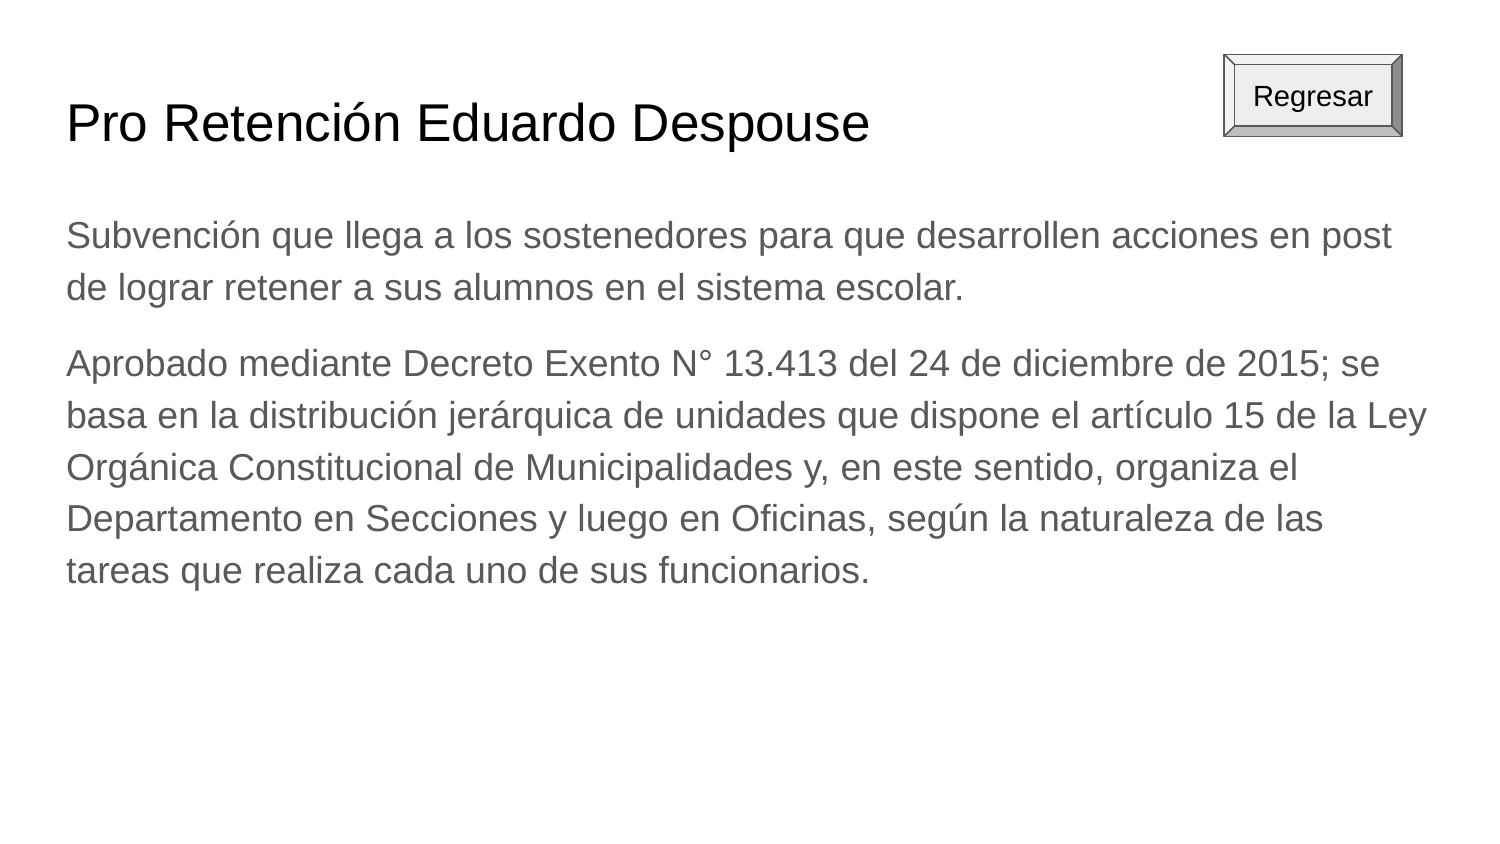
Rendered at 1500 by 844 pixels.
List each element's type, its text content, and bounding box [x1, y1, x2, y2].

title Pro Retención Eduardo Despouse [51, 72, 1449, 167]
list Subvención que llega a los sostenedores para que desarrollen acciones en post de lograr retener a sus alumnos en el sistema escolar. Aprobado mediante Decreto Exento N° 13.413 del 24 de diciembre de 2015; se basa en la distribución jerárquica de unidades que dispone el artículo 15 de la Ley Orgánica Constitucional de Municipalidades y, en este sentido, organiza el Departamento en Secciones y luego en Oficinas, según la naturaleza de las tareas que realiza cada uno de sus funcionarios. [51, 189, 1449, 750]
text_box Regresar [1235, 65, 1391, 126]
